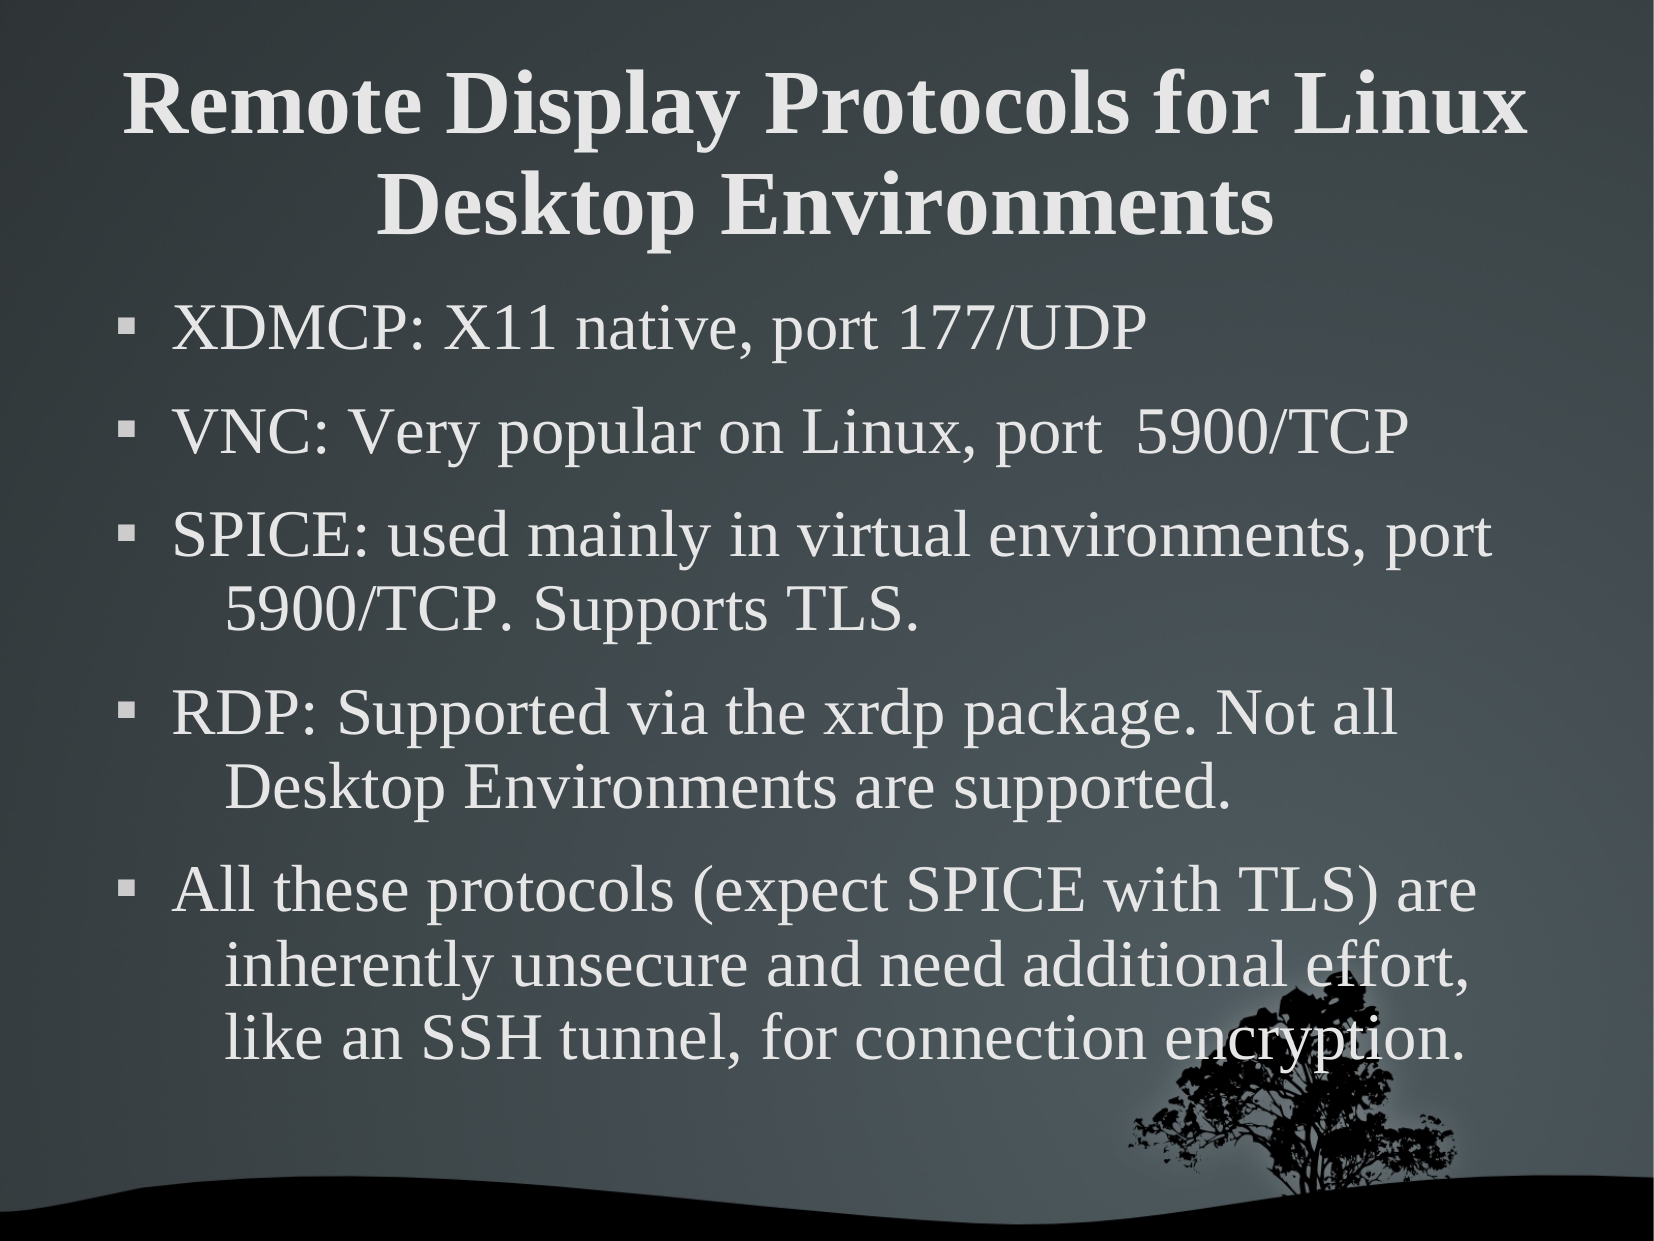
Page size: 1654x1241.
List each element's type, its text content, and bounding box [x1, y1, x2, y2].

list XDMCP: X11 native, port 177/UDP VNC: Very popular on Linux, port 5900/TCP SPICE: used mainly in virtual environments, port 5900/TCP. Supports TLS. RDP: Supported via the xrdp package. Not all Desktop Environments are supported. All these protocols (expect SPICE with TLS) are inherently unsecure and need additional effort, like an SSH tunnel, for connection encryption. [82, 290, 1571, 1109]
title Remote Display Protocols for Linux Desktop Environments [82, 49, 1571, 257]
picture [0, 0, 1654, 1241]
